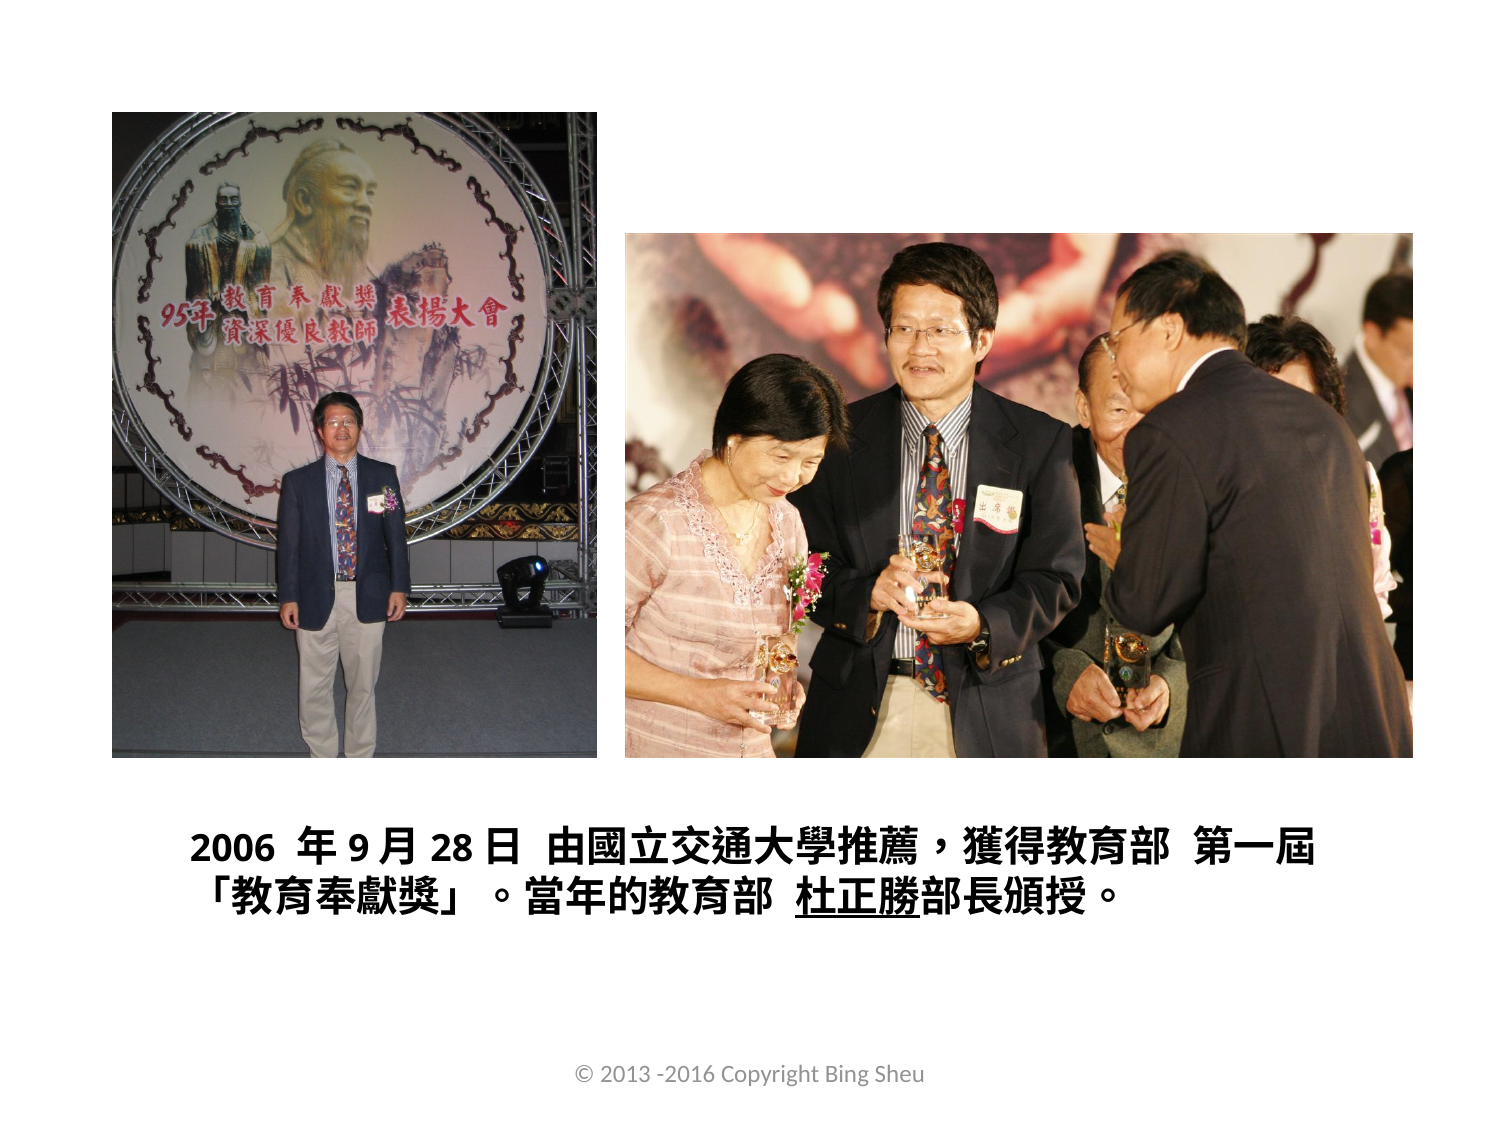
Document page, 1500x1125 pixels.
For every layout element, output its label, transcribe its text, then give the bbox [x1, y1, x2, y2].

text_box 2006 年9月28日 由國立交通大學推薦，獲得教育部 第一屆「教育奉獻獎」。當年的教育部 杜正勝部長頒授。 [174, 812, 1350, 928]
picture [112, 112, 597, 758]
picture [625, 233, 1413, 758]
footer © 2013 -2016 Copyright Bing Sheu [512, 1042, 988, 1103]
